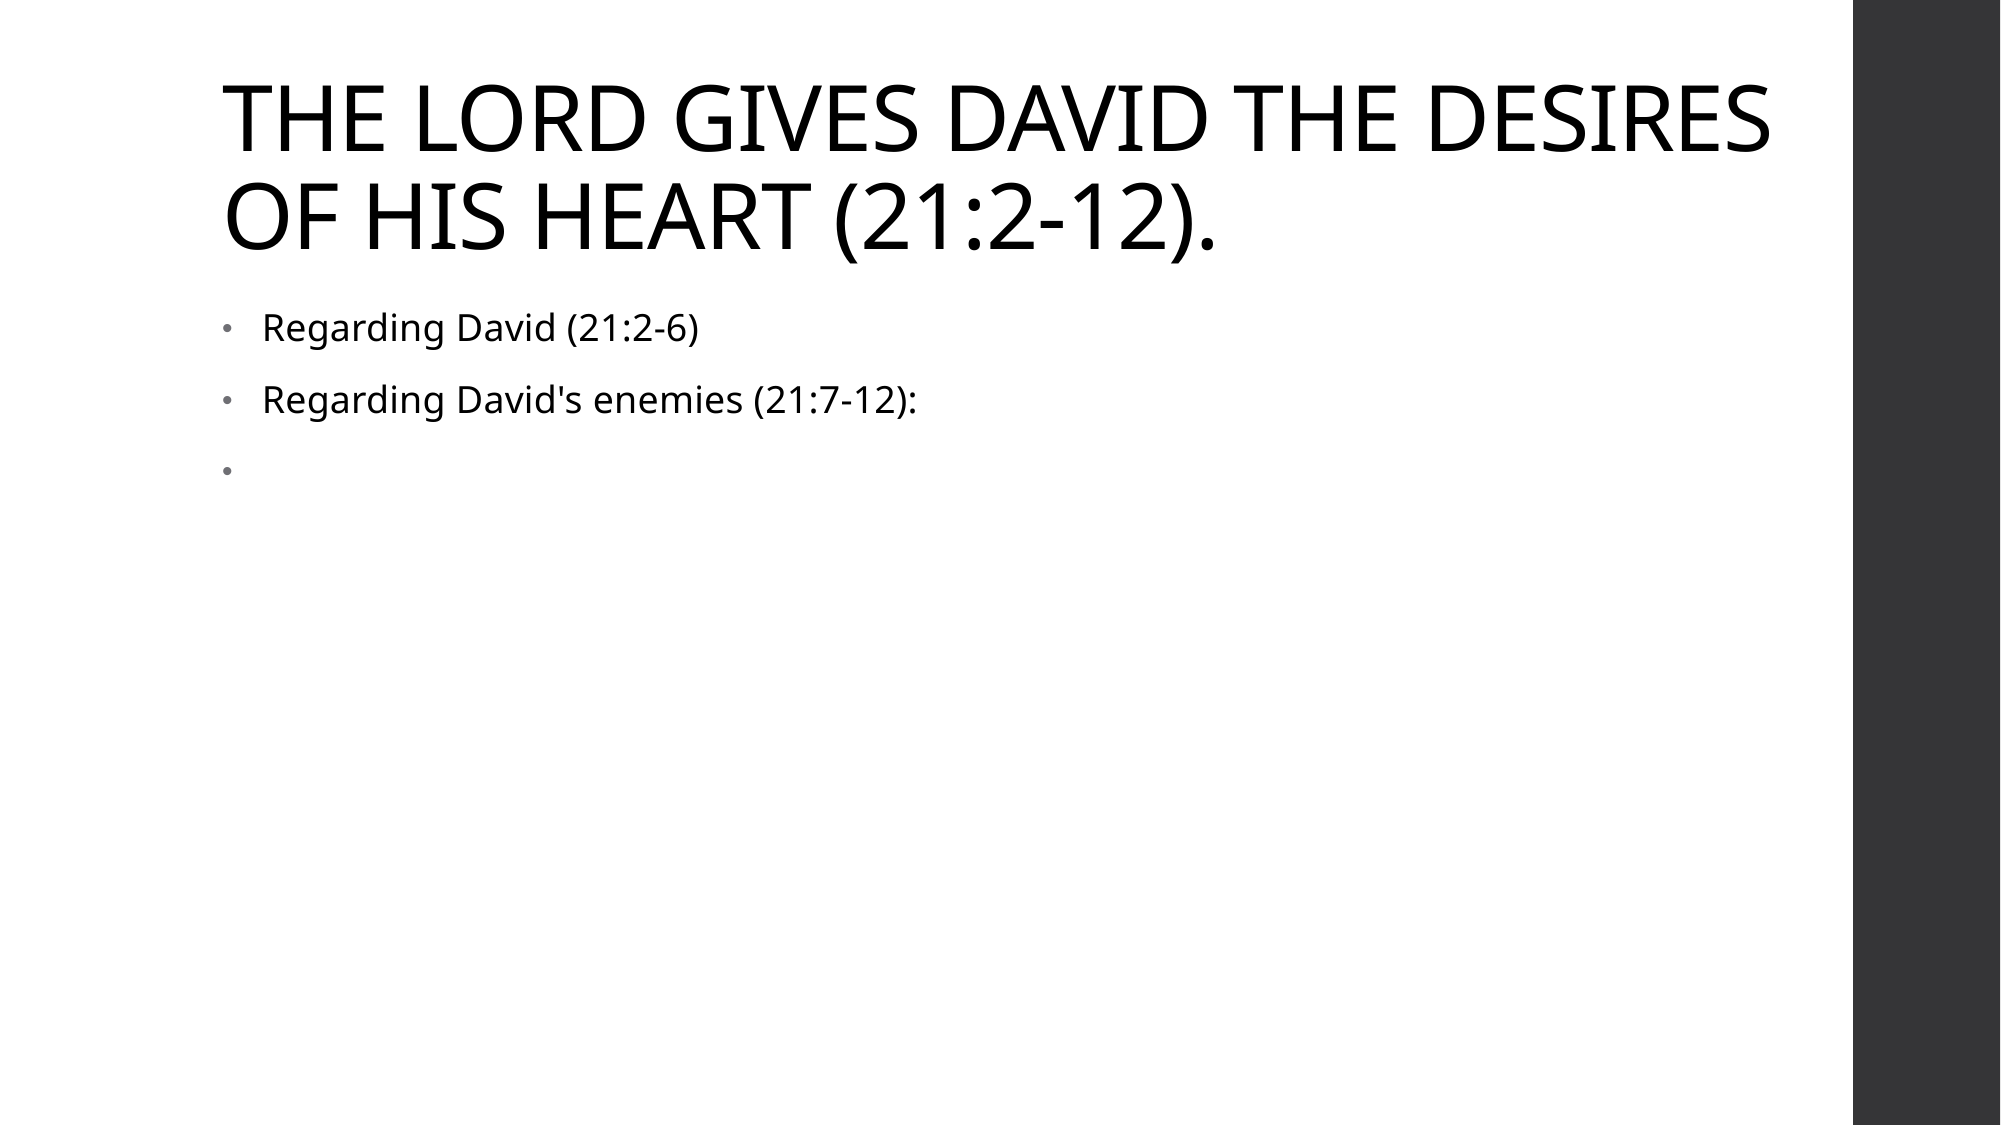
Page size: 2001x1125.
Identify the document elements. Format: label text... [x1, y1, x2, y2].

title THE LORD GIVES DAVID THE DESIRES OF HIS HEART (21:2-12). [206, 60, 1797, 278]
list Regarding David (21:2-6) Regarding David's enemies (21:7-12): [206, 299, 1617, 1014]
